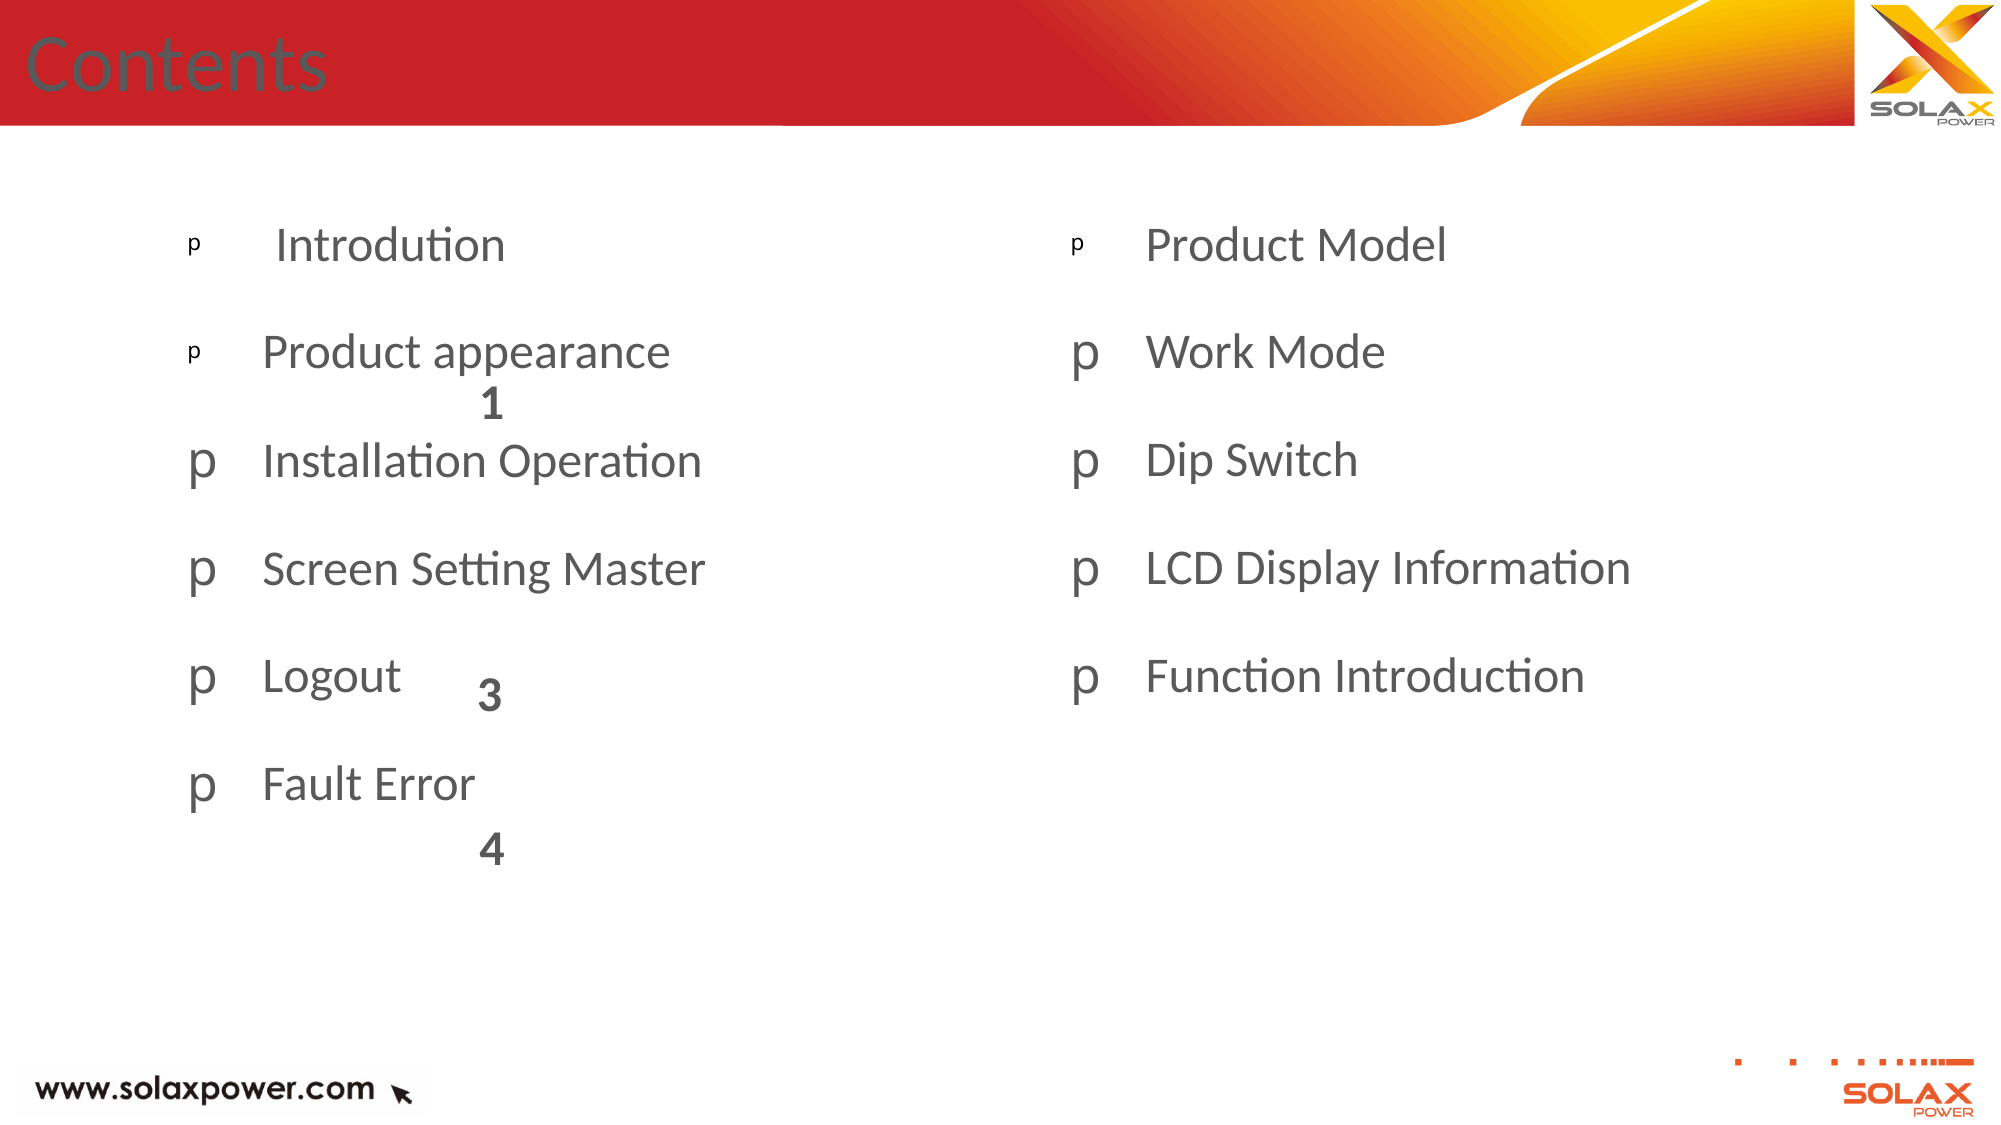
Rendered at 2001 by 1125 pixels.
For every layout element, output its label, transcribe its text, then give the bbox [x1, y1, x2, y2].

picture [0, 0, 1855, 126]
text_box Product Model Work Mode Dip Switch LCD Display Information Function Introduction [1055, 210, 1946, 957]
picture [16, 1065, 427, 1117]
picture [1870, 4, 1996, 126]
text_box Introdution Product appearance Installation Operation Screen Setting Master Logout Fault Error [172, 210, 1042, 1023]
text_box Contents [10, 11, 592, 125]
picture [1735, 1059, 1974, 1117]
